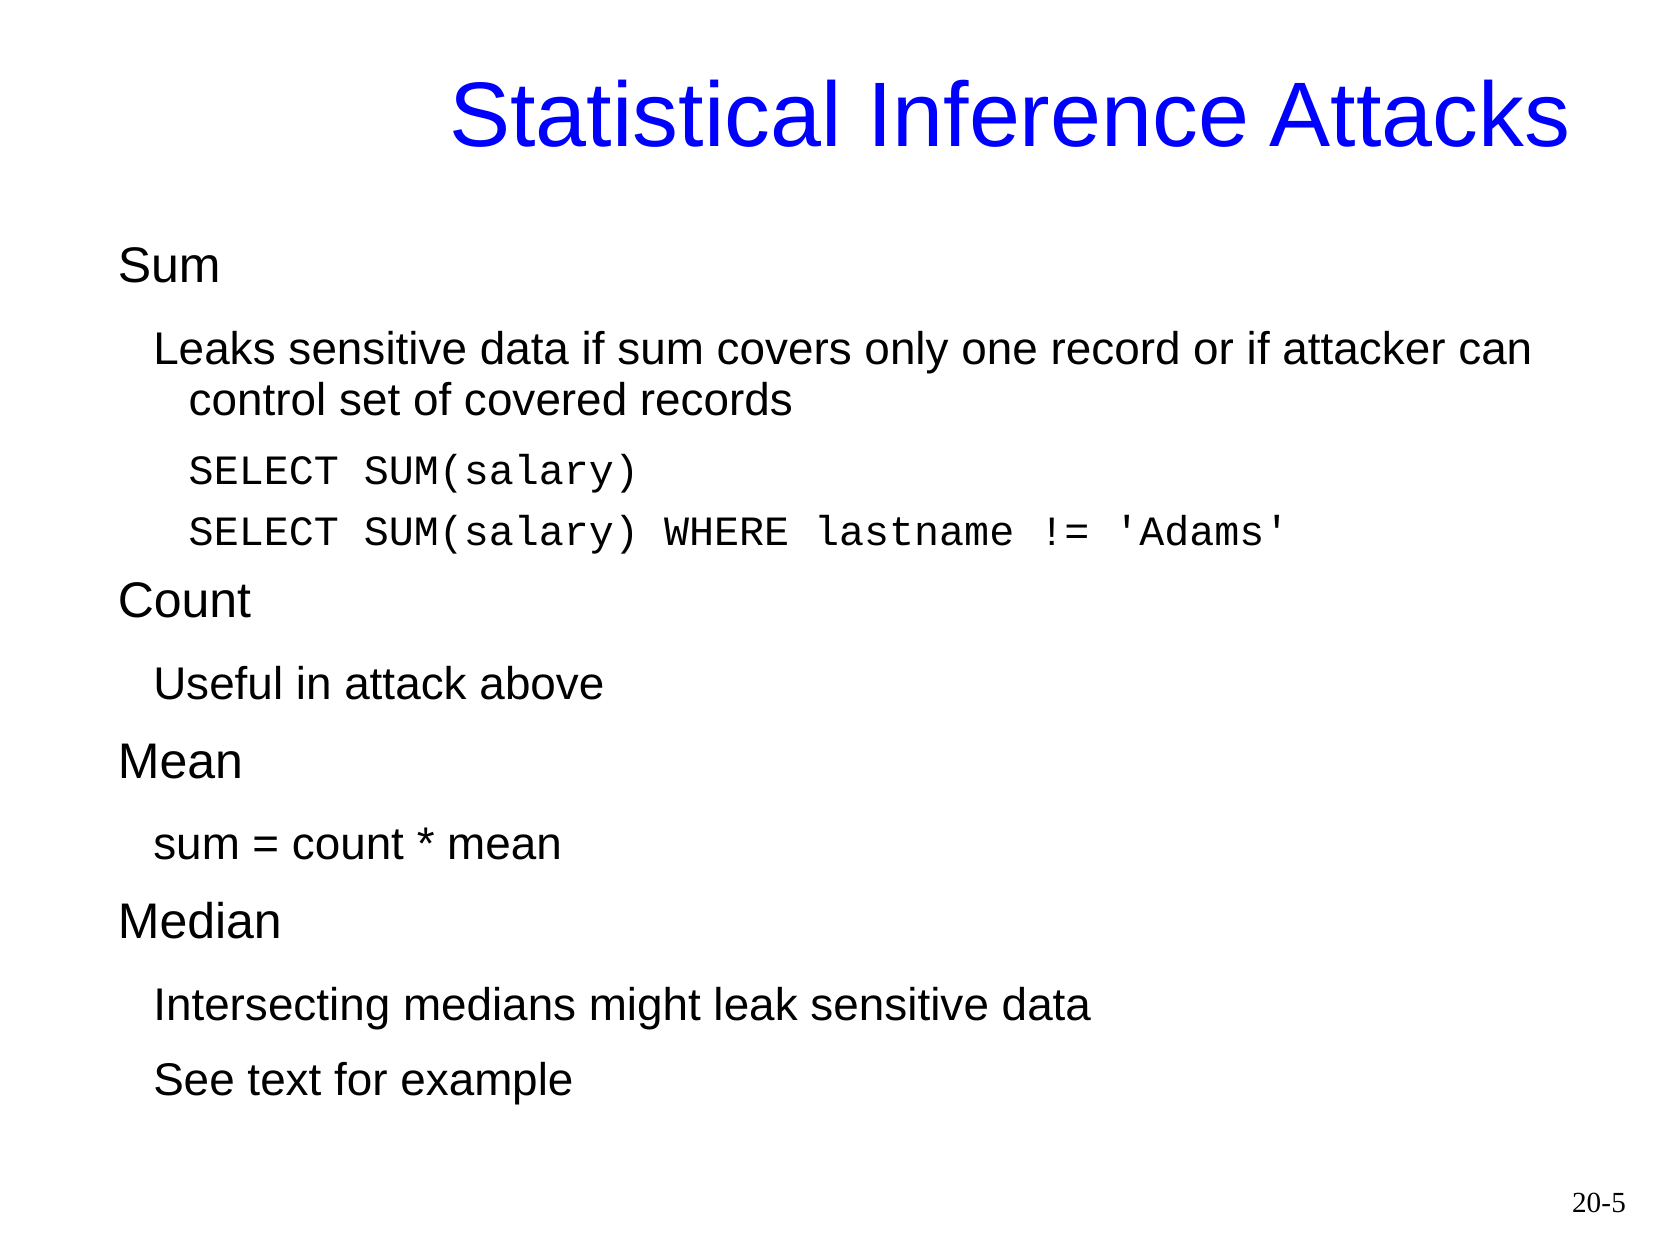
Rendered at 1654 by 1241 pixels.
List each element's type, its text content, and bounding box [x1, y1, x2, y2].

title Statistical Inference Attacks [84, 11, 1573, 218]
list Sum Leaks sensitive data if sum covers only one record or if attacker can control set of covered records SELECT SUM(salary) SELECT SUM(salary) WHERE lastname != 'Adams' Count Useful in attack above Mean sum = count * mean Median Intersecting medians might leak sensitive data See text for example [82, 237, 1571, 1170]
